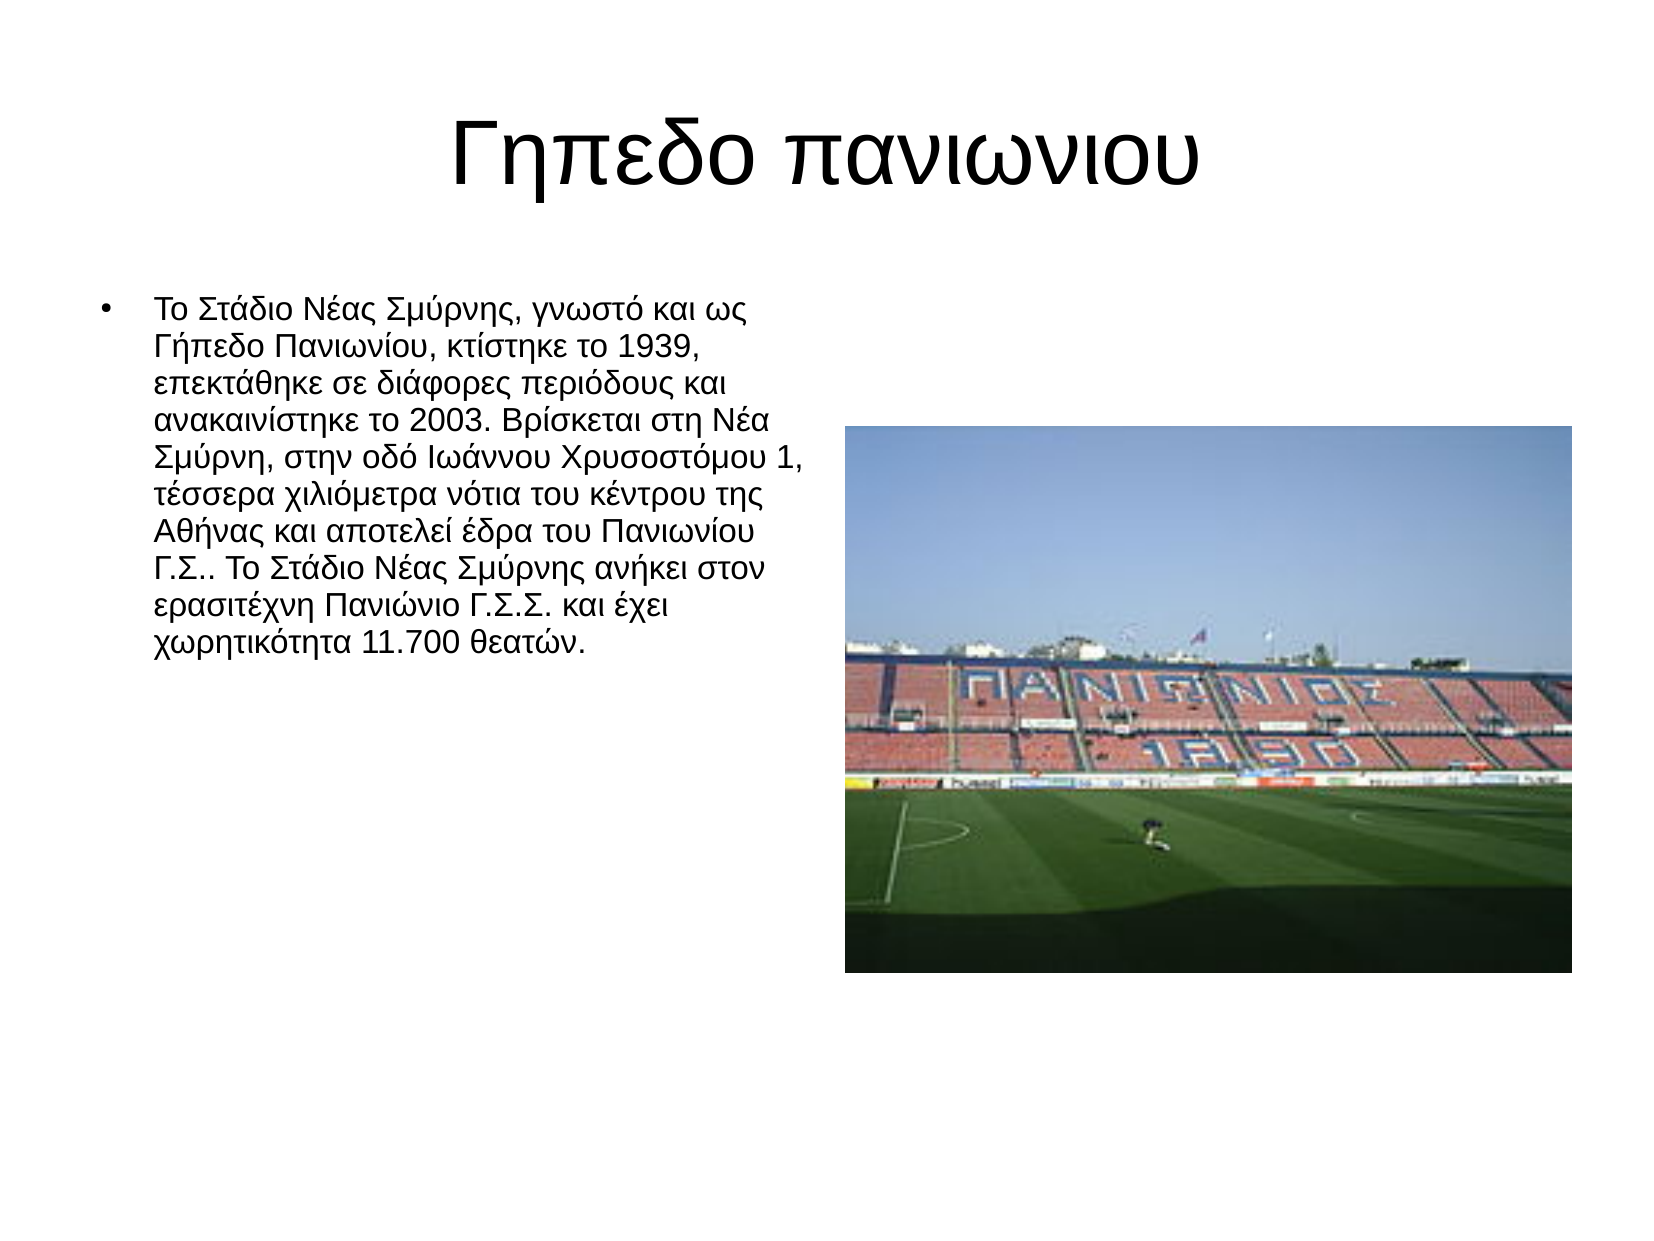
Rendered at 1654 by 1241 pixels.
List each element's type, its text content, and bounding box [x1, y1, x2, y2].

title Γηπεδο πανιωνιου [82, 56, 1571, 250]
picture [845, 426, 1572, 973]
list To Στάδιο Νέας Σμύρνης, γνωστό και ως Γήπεδο Πανιωνίου, κτίστηκε το 1939, επεκτάθηκε σε διάφορες περιόδους και ανακαινίστηκε το 2003. Βρίσκεται στη Νέα Σμύρνη, στην οδό Ιωάννου Χρυσοστόμου 1, τέσσερα χιλιόμετρα νότια του κέντρου της Αθήνας και αποτελεί έδρα του Πανιωνίου Γ.Σ.. Το Στάδιο Νέας Σμύρνης ανήκει στον ερασιτέχνη Πανιώνιο Γ.Σ.Σ. και έχει χωρητικότητα 11.700 θεατών. [82, 290, 809, 1094]
